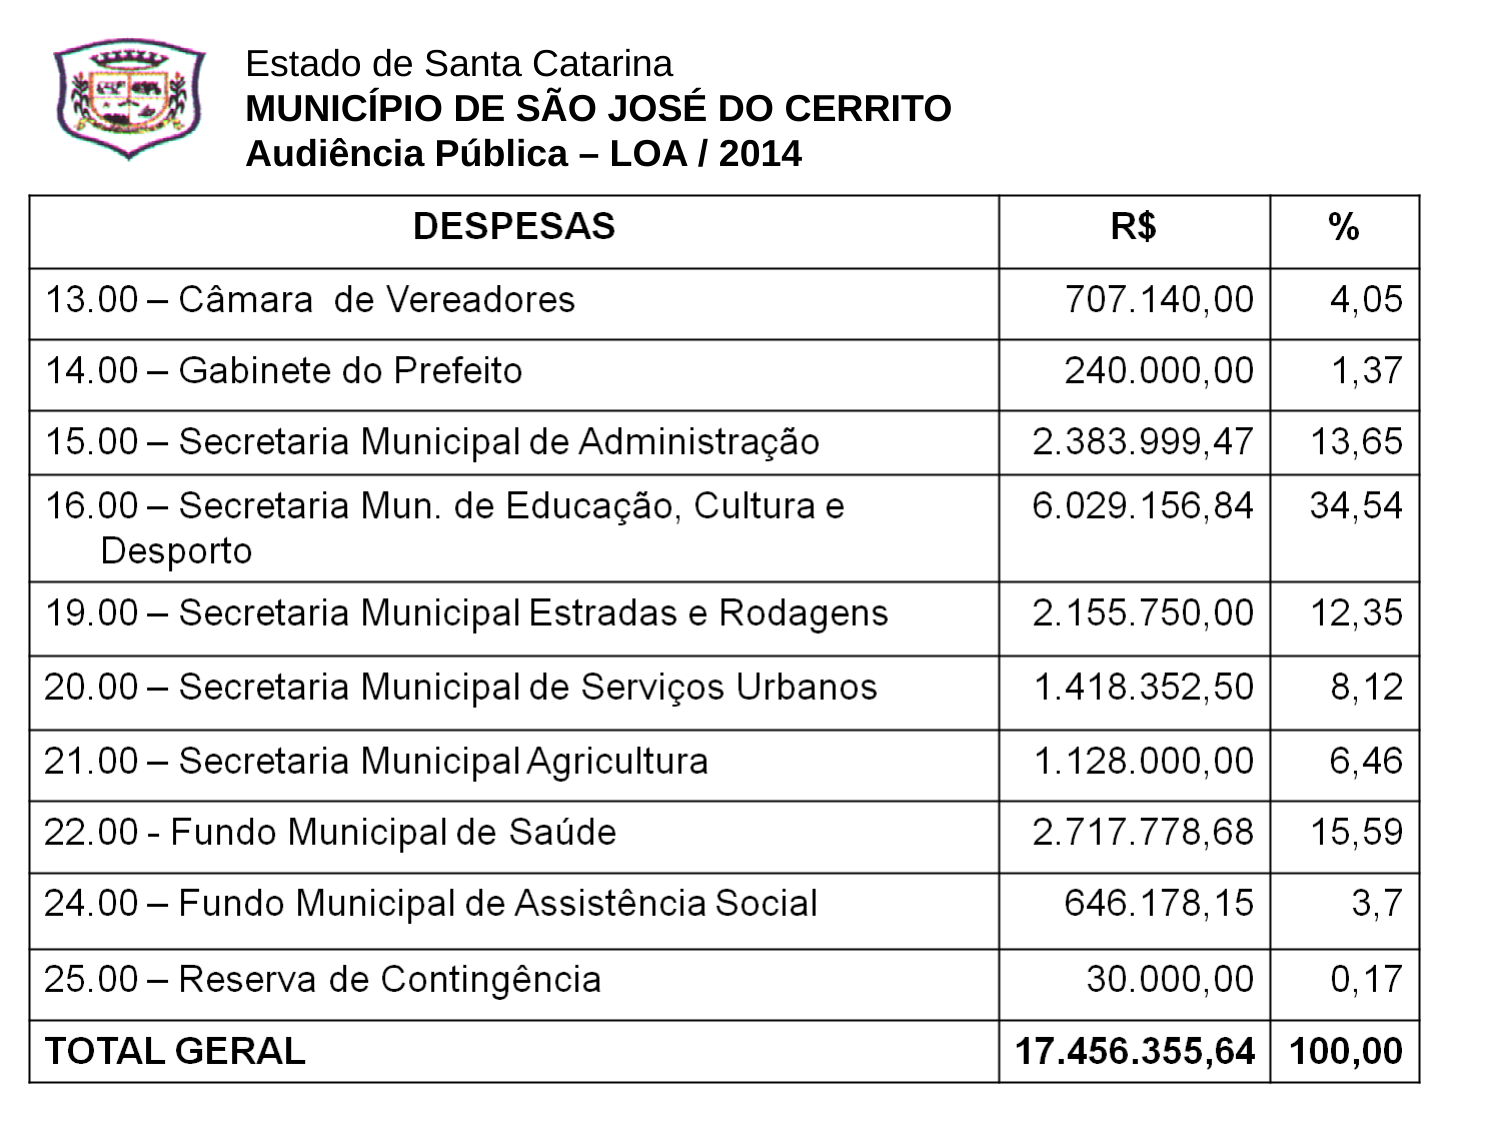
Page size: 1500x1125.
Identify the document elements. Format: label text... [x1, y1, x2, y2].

text_box Estado de Santa Catarina MUNICÍPIO DE SÃO JOSÉ DO CERRITO Audiência Pública – LOA / 2014 [230, 31, 980, 181]
picture [17, 184, 1431, 1094]
picture [53, 31, 207, 162]
